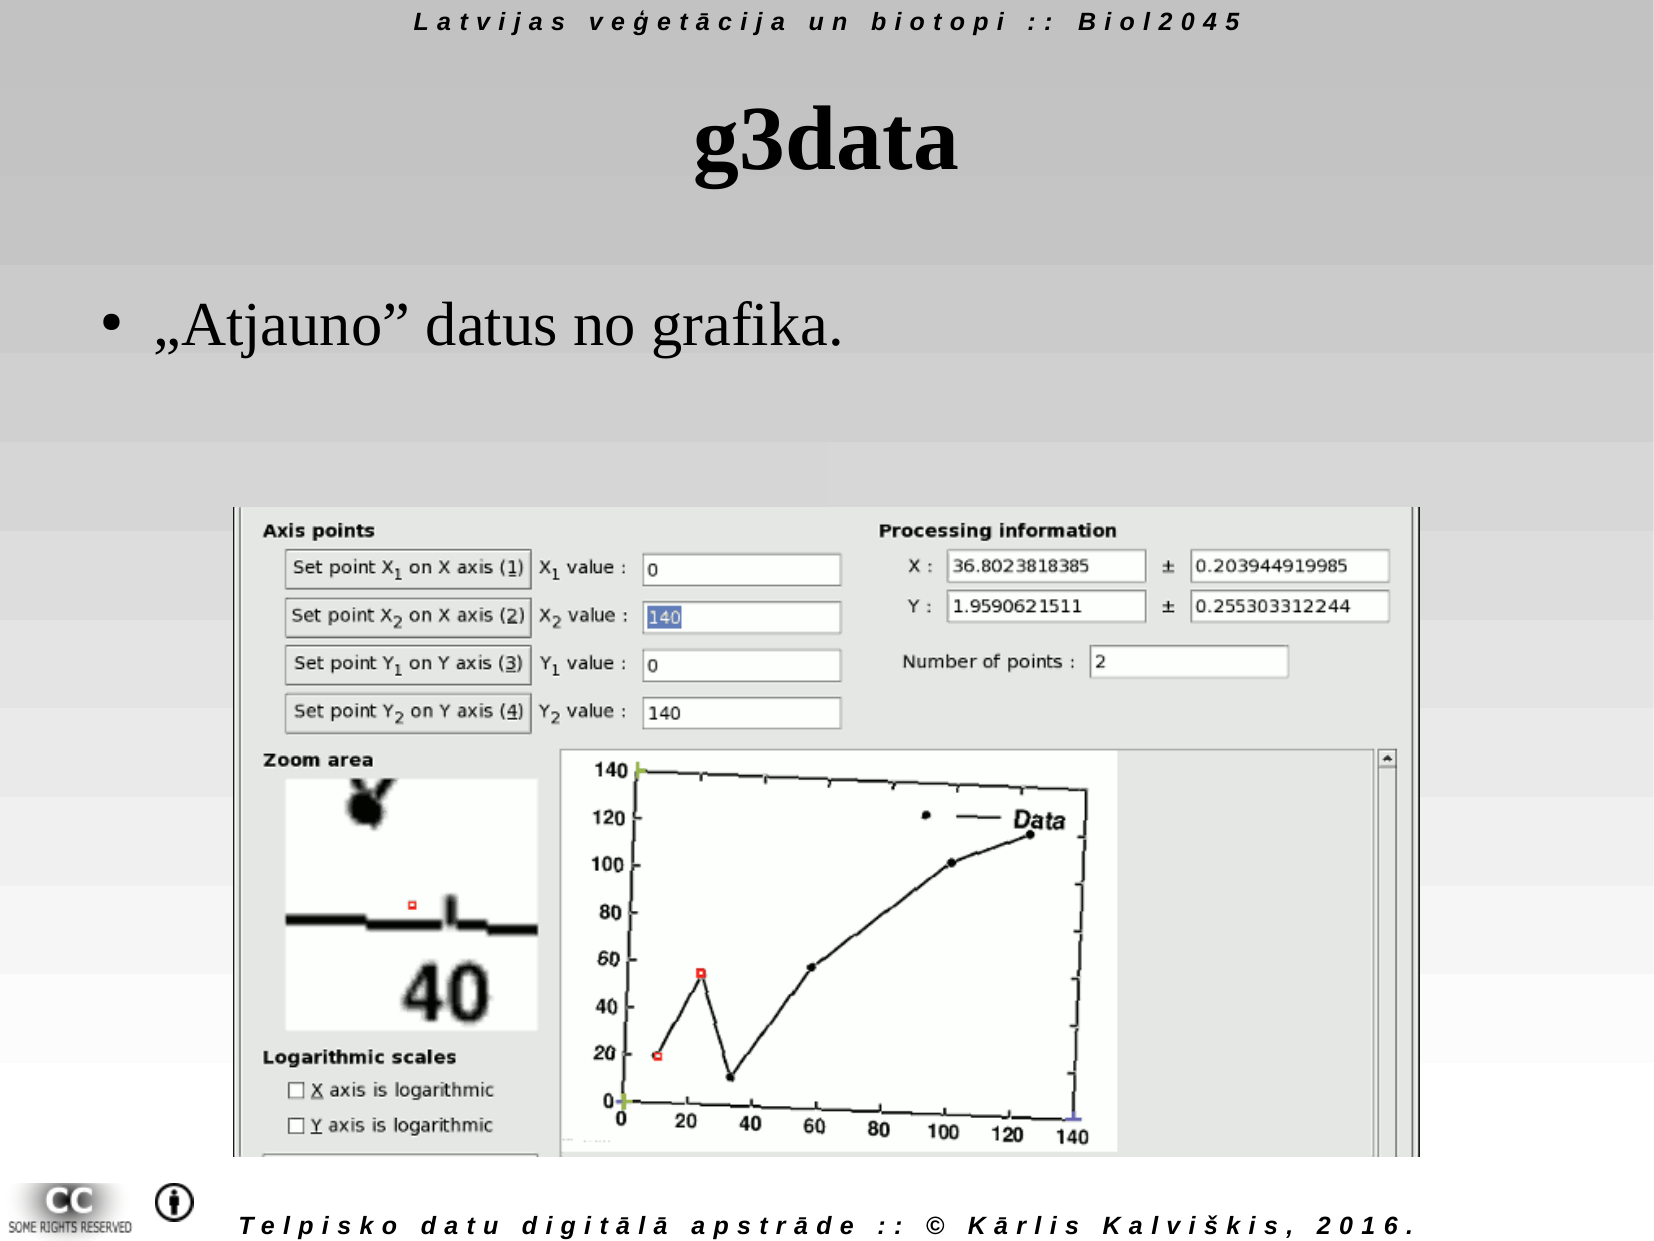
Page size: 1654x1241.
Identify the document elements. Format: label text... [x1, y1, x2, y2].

title g3data [29, 43, 1625, 234]
picture [0, 0, 1654, 1241]
list „Atjauno” datus no grafika. [82, 289, 1571, 1113]
